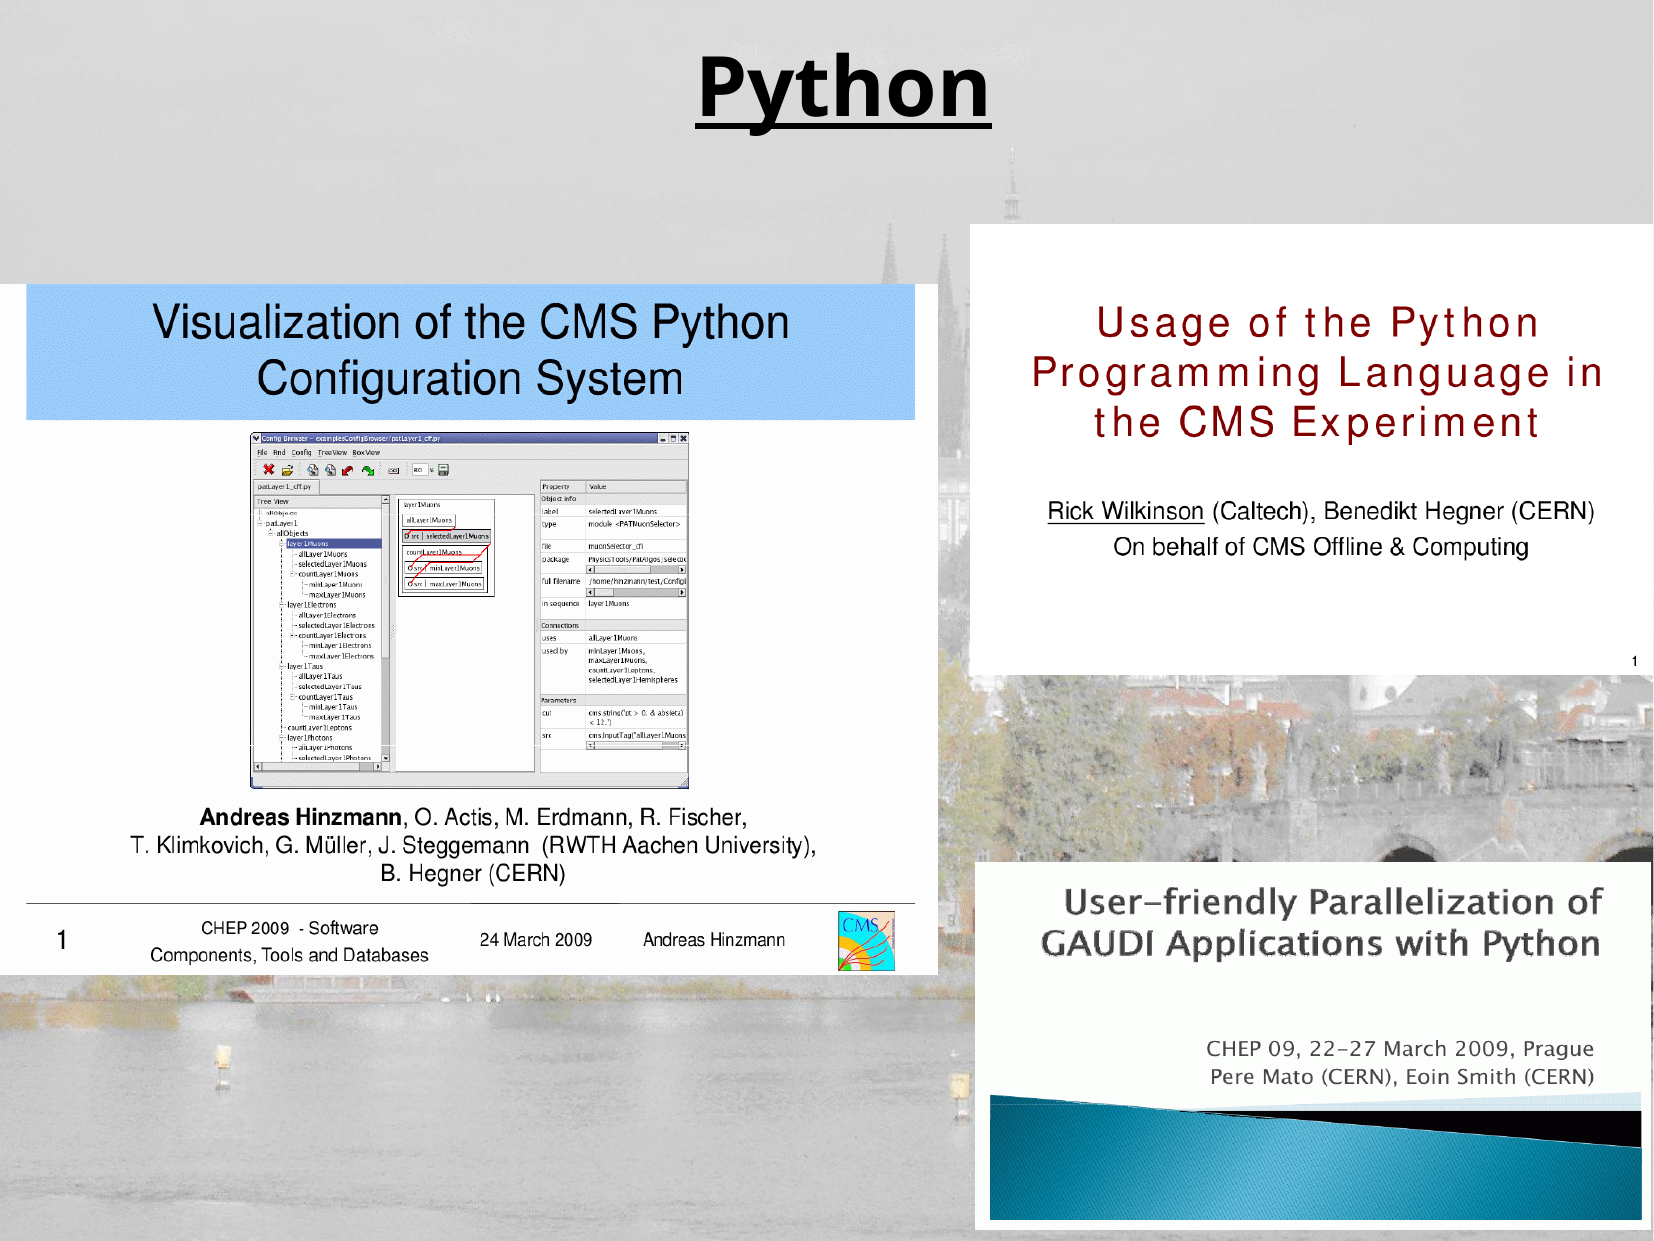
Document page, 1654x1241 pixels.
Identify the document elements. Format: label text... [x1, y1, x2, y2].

title Python [149, 0, 1538, 168]
picture [0, 0, 1654, 1241]
